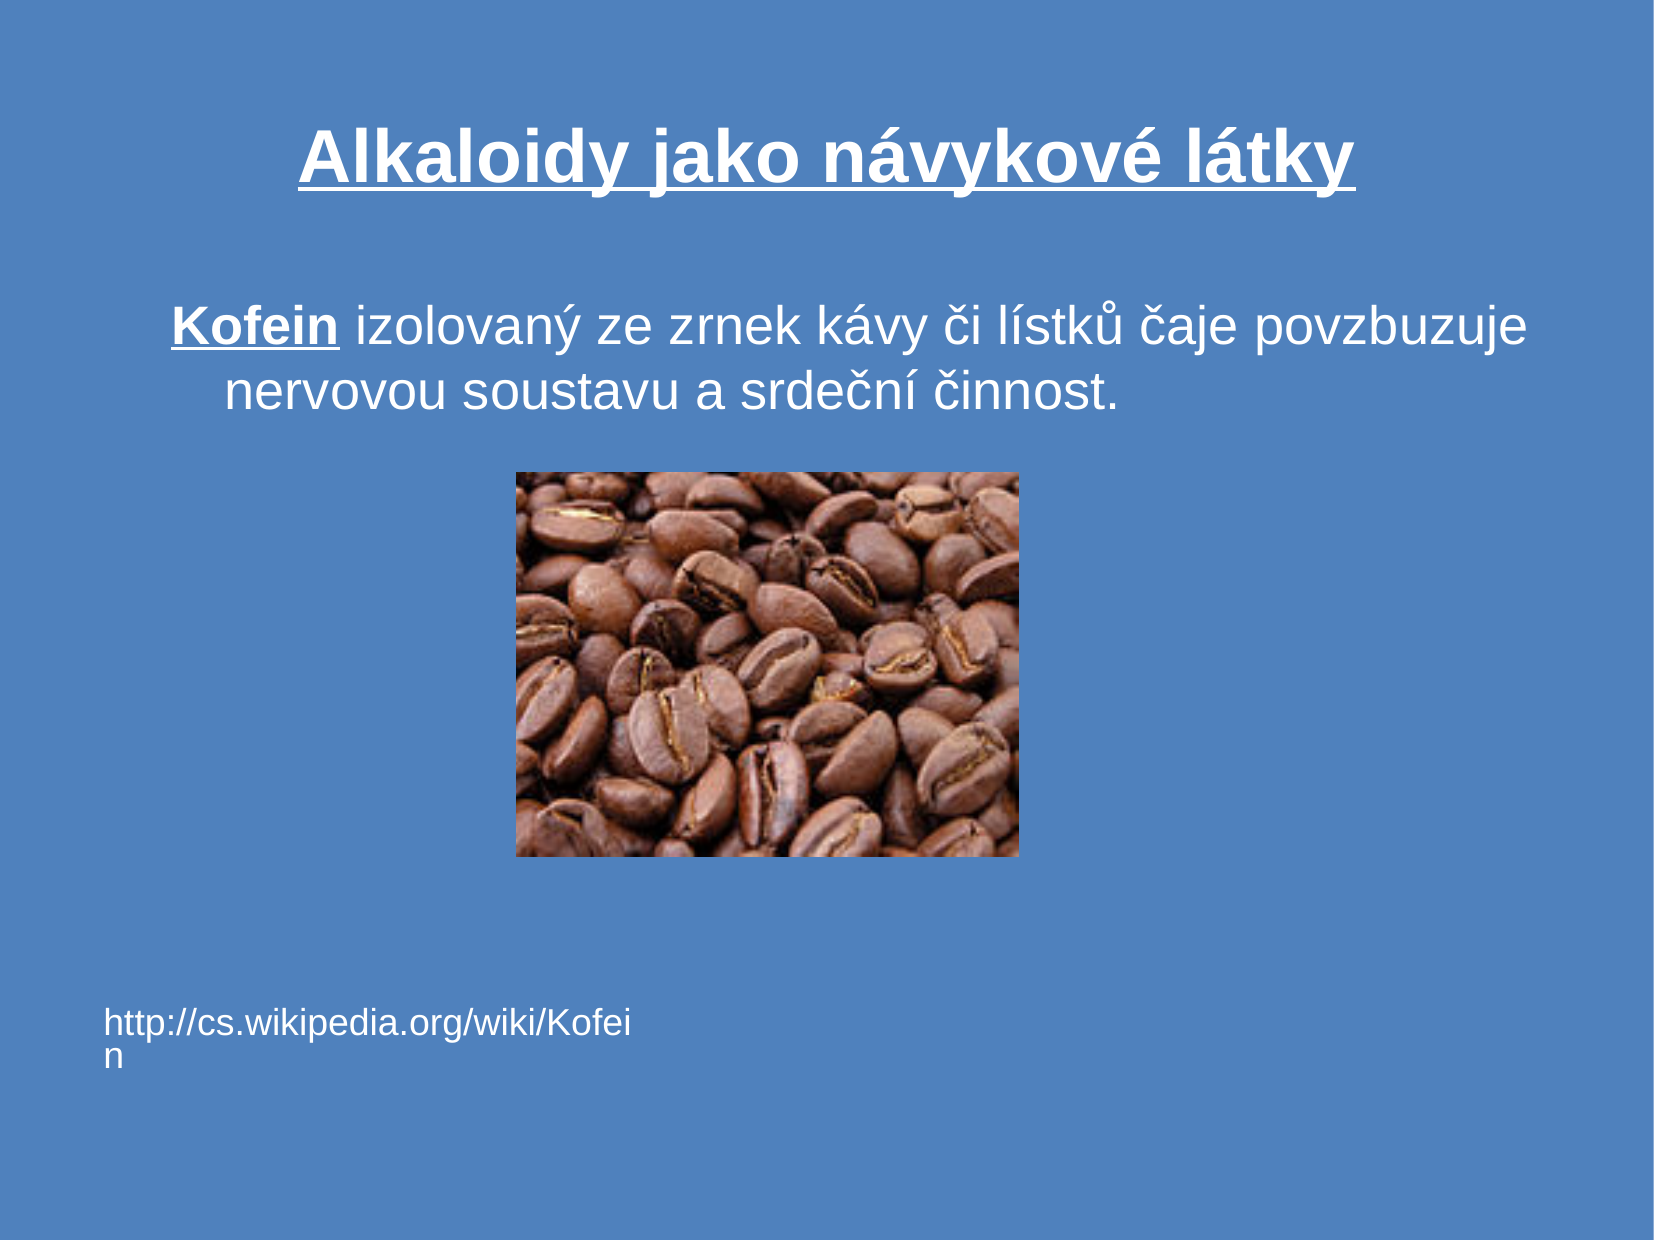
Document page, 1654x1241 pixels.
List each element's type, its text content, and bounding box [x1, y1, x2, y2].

picture [516, 472, 1019, 857]
title Alkaloidy jako návykové látky [82, 49, 1571, 257]
list Kofein izolovaný ze zrnek kávy či lístků čaje povzbuzuje nervovou soustavu a srdeční činnost. [82, 290, 1571, 1109]
text_box http://cs.wikipedia.org/wiki/Kofein [88, 993, 666, 1093]
